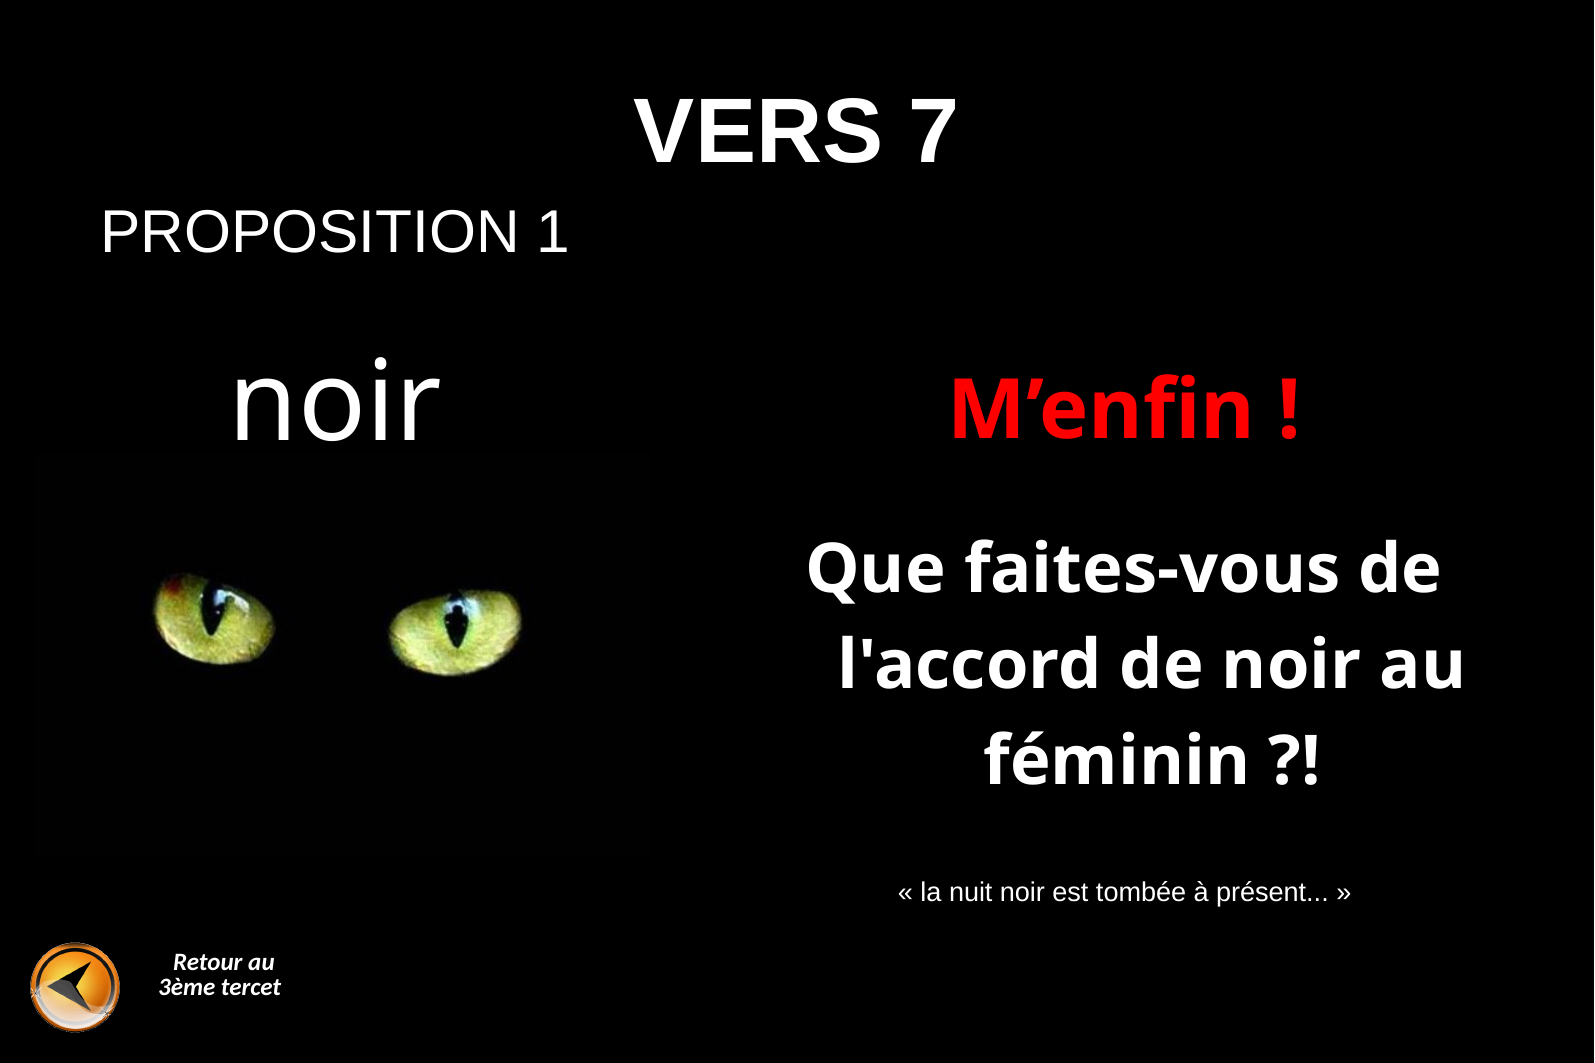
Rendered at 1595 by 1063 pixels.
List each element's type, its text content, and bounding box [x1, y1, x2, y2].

list M’enfin ! Que faites-vous de l'accord de noir au féminin ?! « la nuit noir est tombée à présent... » [683, 207, 1566, 997]
picture [29, 941, 121, 1034]
list PROPOSITION 1 noir [0, 107, 655, 810]
title VERS 7 [79, 42, 1515, 220]
text_box Retour au 3ème tercet [131, 944, 308, 1010]
picture [34, 453, 650, 857]
